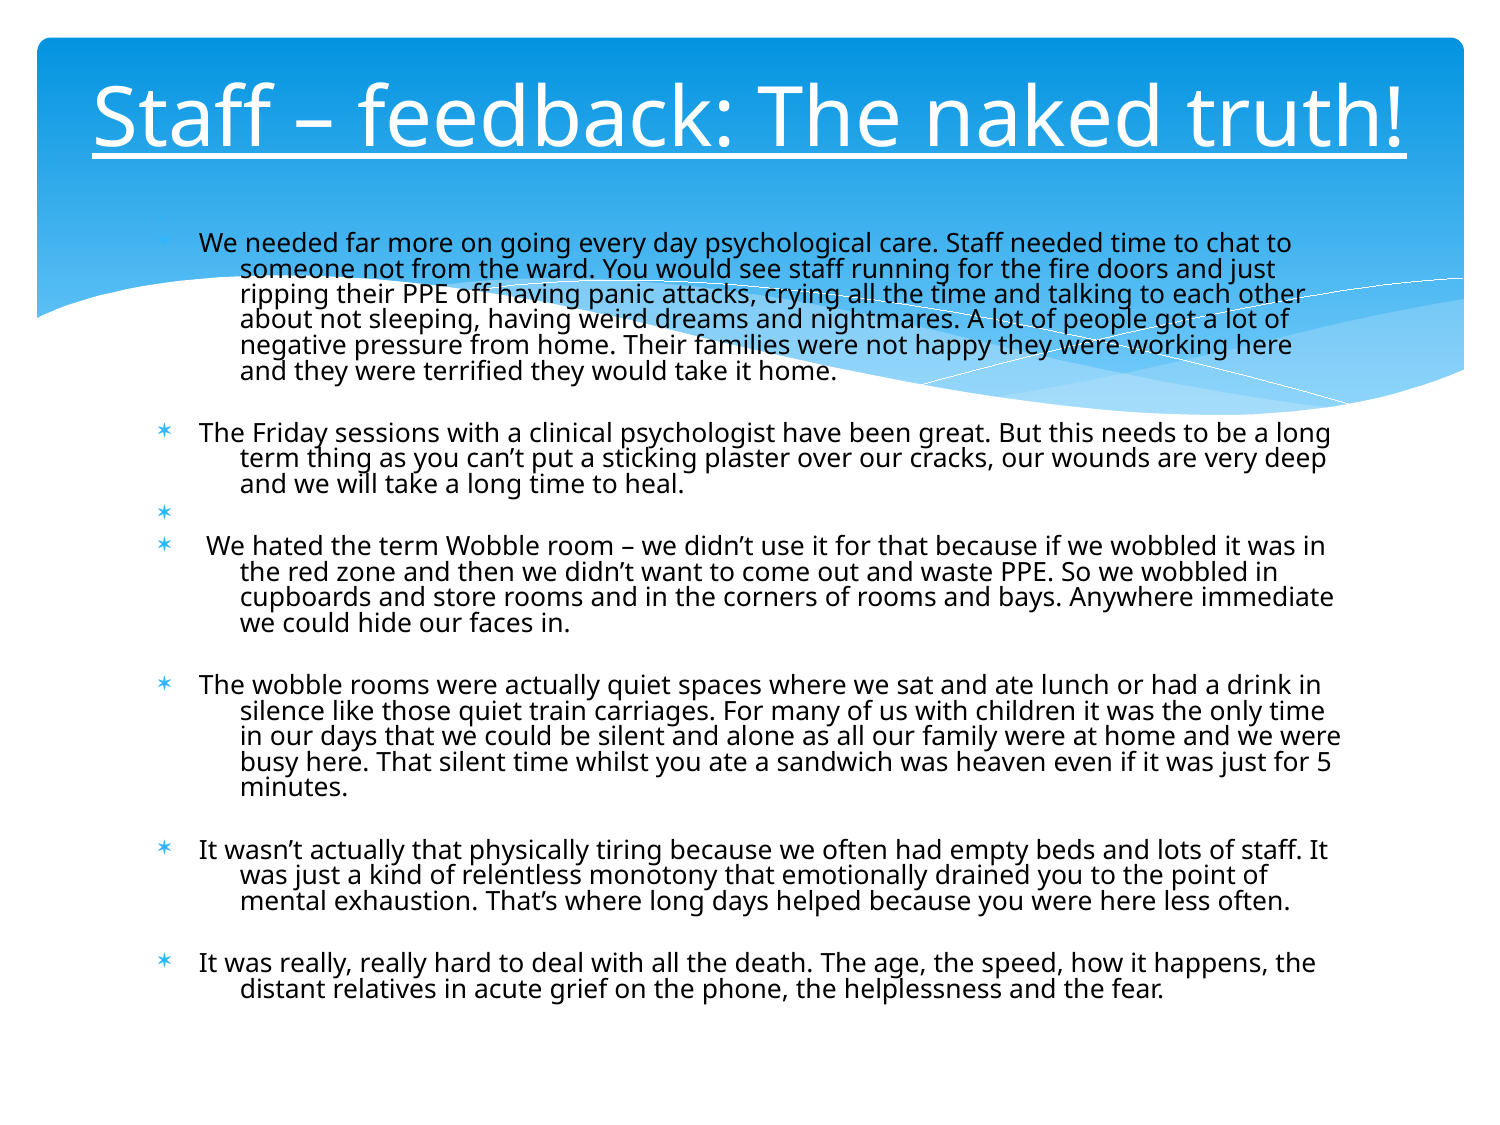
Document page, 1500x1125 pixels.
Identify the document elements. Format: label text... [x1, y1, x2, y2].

title Staff – feedback: The naked truth! [75, 55, 1426, 262]
list We needed far more on going every day psychological care. Staff needed time to chat to someone not from the ward. You would see staff running for the fire doors and just ripping their PPE off having panic attacks, crying all the time and talking to each other about not sleeping, having weird dreams and nightmares. A lot of people got a lot of negative pressure from home. Their families were not happy they were working here and they were terrified they would take it home. The Friday sessions with a clinical psychologist have been great. But this needs to be a long term thing as you can’t put a sticking plaster over our cracks, our wounds are very deep and we will take a long time to heal. We hated the term Wobble room – we didn’t use it for that because if we wobbled it was in the red zone and then we didn’t want to come out and waste PPE. So we wobbled in cupboards and store rooms and in the corners of rooms and bays. Anywhere immediate we could hide our faces in. The wobble rooms were actually quiet spaces where we sat and ate lunch or had a drink in silence like those quiet train carriages. For many of us with children it was the only time in our days that we could be silent and alone as all our family were at home and we were busy here. That silent time whilst you ate a sandwich was heaven even if it was just for 5 minutes. It wasn’t actually that physically tiring because we often had empty beds and lots of staff. It was just a kind of relentless monotony that emotionally drained you to the point of mental exhaustion. That’s where long days helped because you were here less often. It was really, really hard to deal with all the death. The age, the speed, how it happens, the distant relatives in acute grief on the phone, the helplessness and the fear. [143, 262, 1359, 1012]
